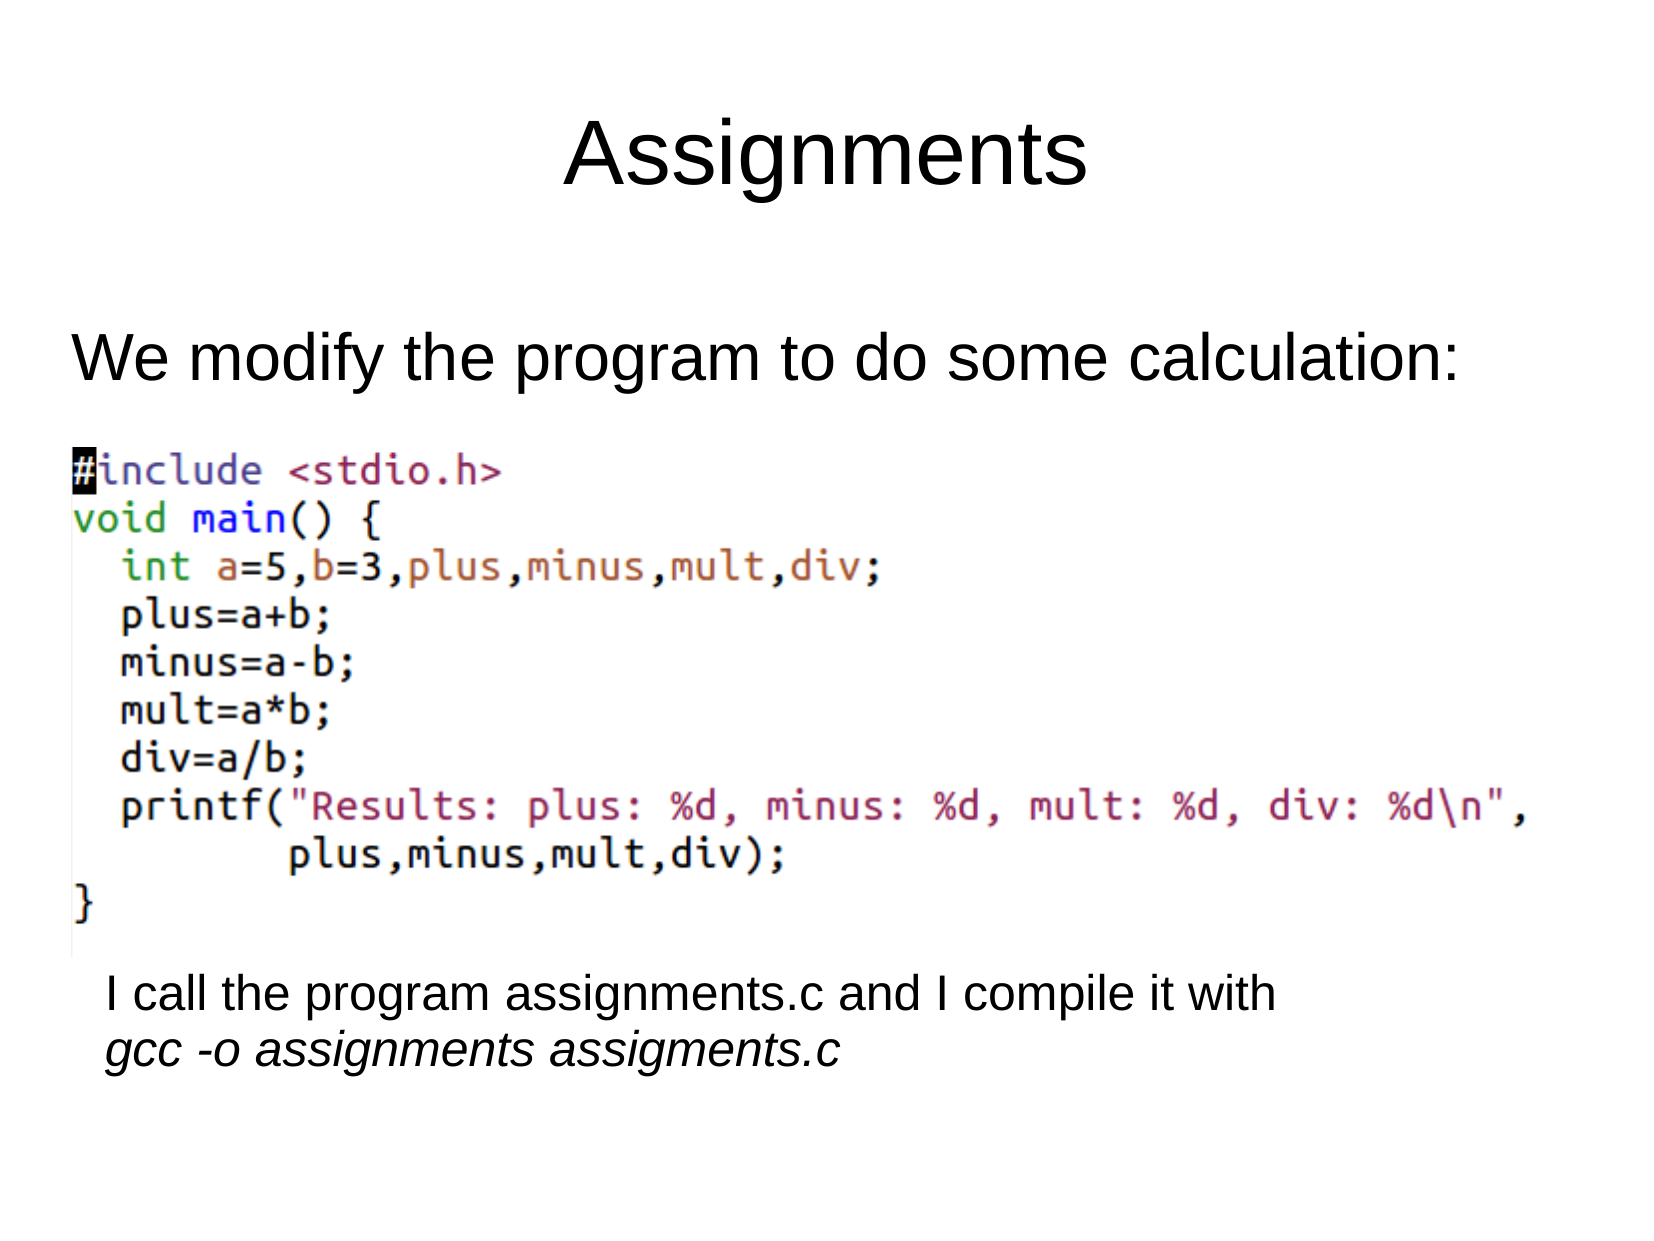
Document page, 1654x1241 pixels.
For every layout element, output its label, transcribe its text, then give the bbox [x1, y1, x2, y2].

list We modify the program to do some calculation: [71, 958, 1561, 1156]
text_box I call the program assignments.c and I compile it with gcc -o assignments assigments.c [90, 957, 1486, 1084]
title Assignments [82, 49, 1571, 257]
picture [71, 447, 1582, 958]
list We modify the program to do some calculation: [71, 320, 1561, 447]
